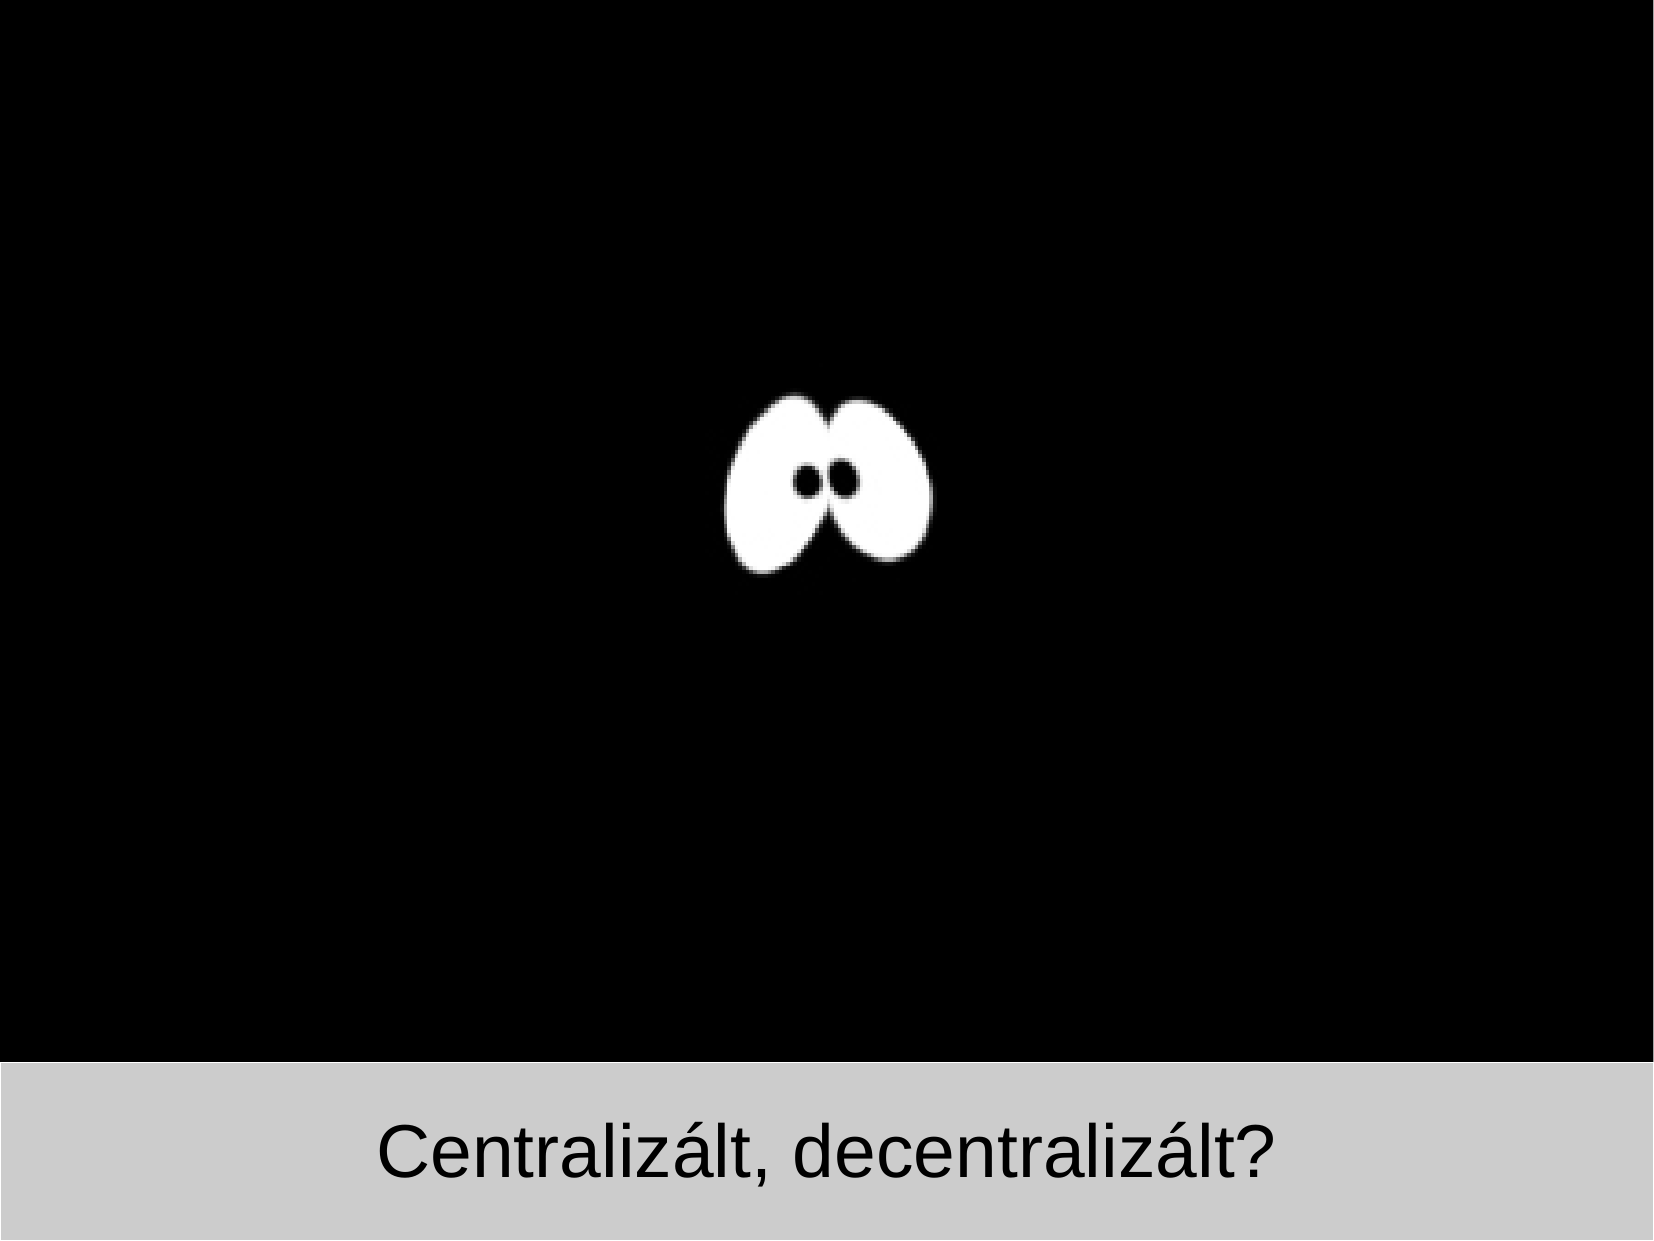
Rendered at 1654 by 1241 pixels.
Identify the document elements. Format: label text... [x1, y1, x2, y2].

text_box Centralizált, decentralizált? [0, 1062, 1654, 1241]
picture [0, 0, 1654, 1062]
